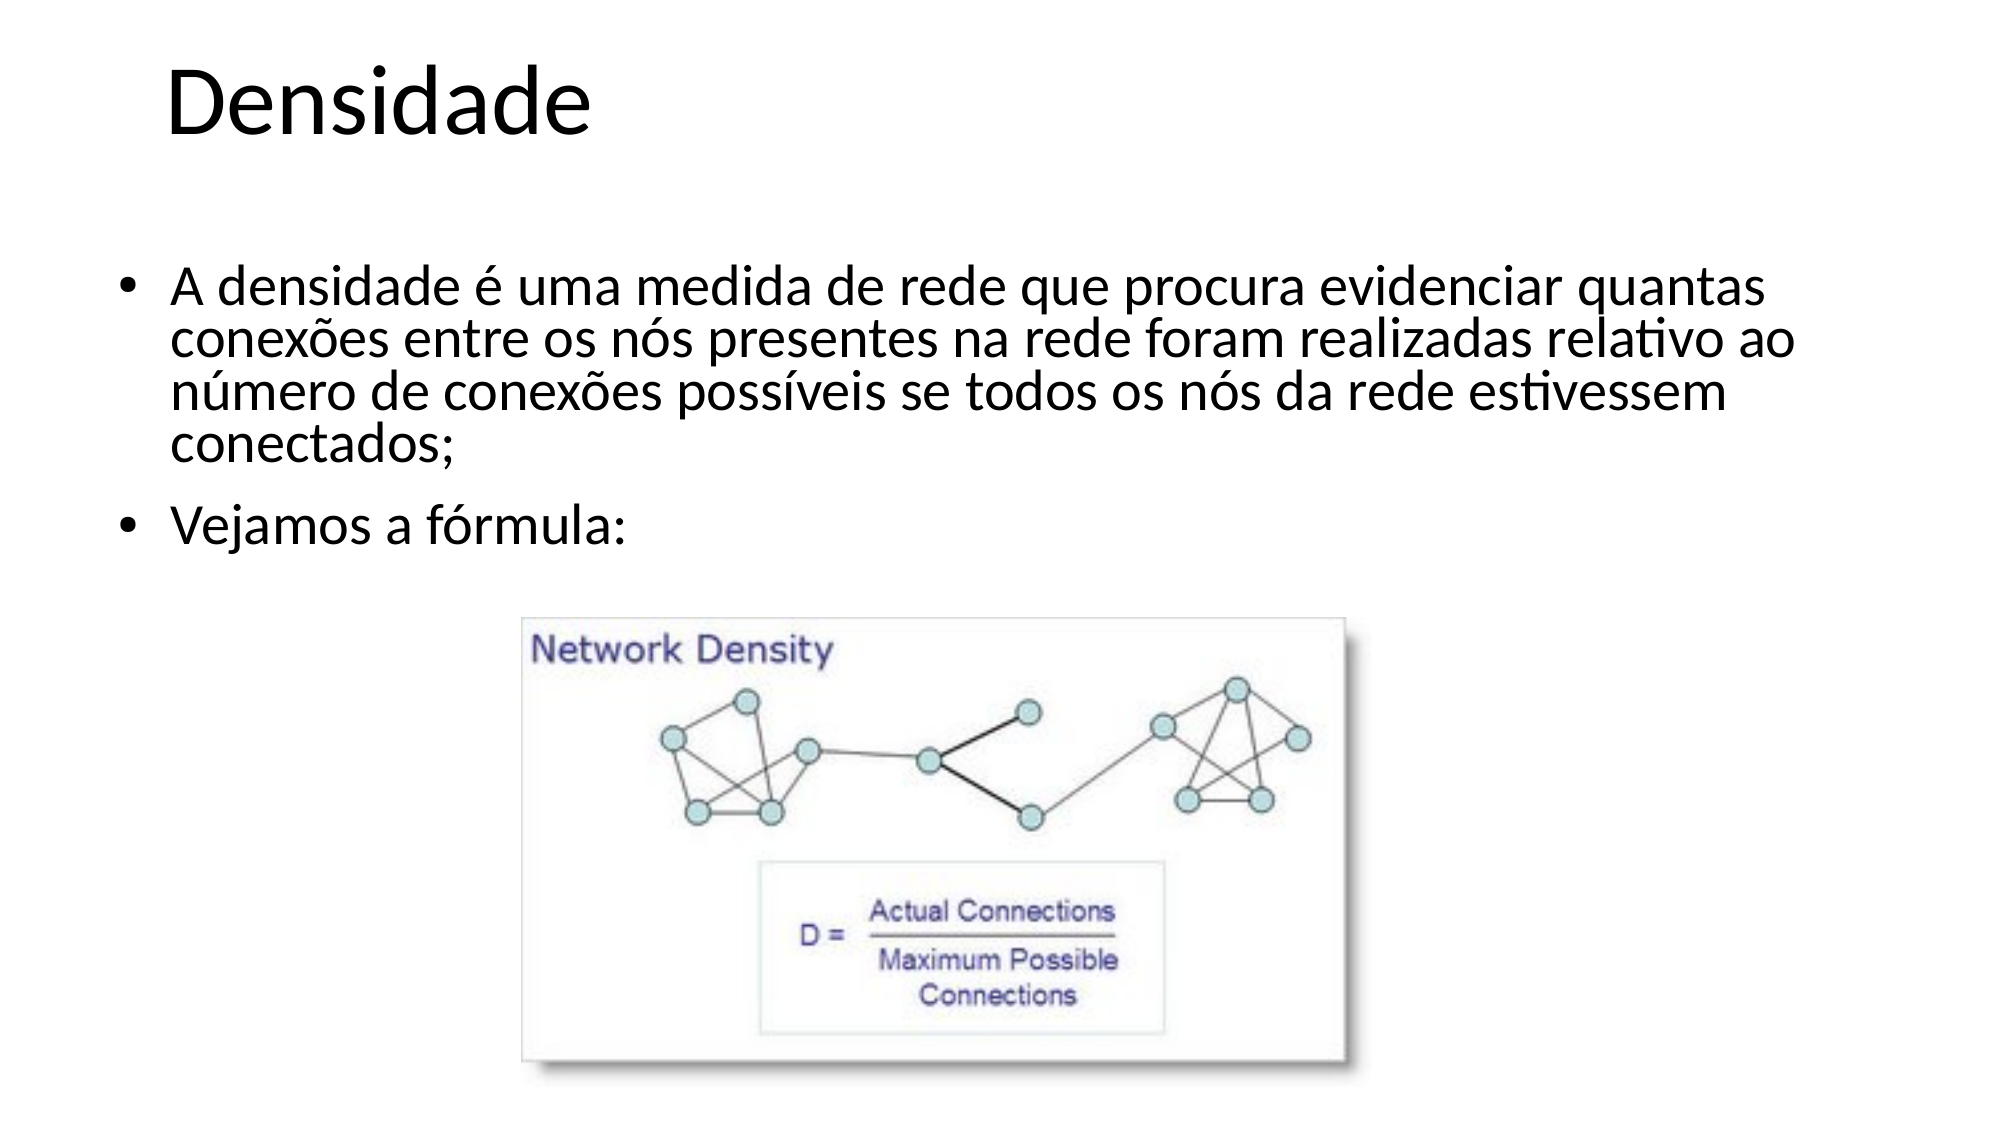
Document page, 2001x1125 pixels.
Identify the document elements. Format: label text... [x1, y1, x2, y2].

picture [521, 617, 1371, 1087]
list A densidade é uma medida de rede que procura evidenciar quantas conexões entre os nós presentes na rede foram realizadas relativo ao número de conexões possíveis se todos os nós da rede estivessem conectados; Vejamos a fórmula: [99, 263, 1900, 1006]
title Densidade [165, 47, 1666, 168]
